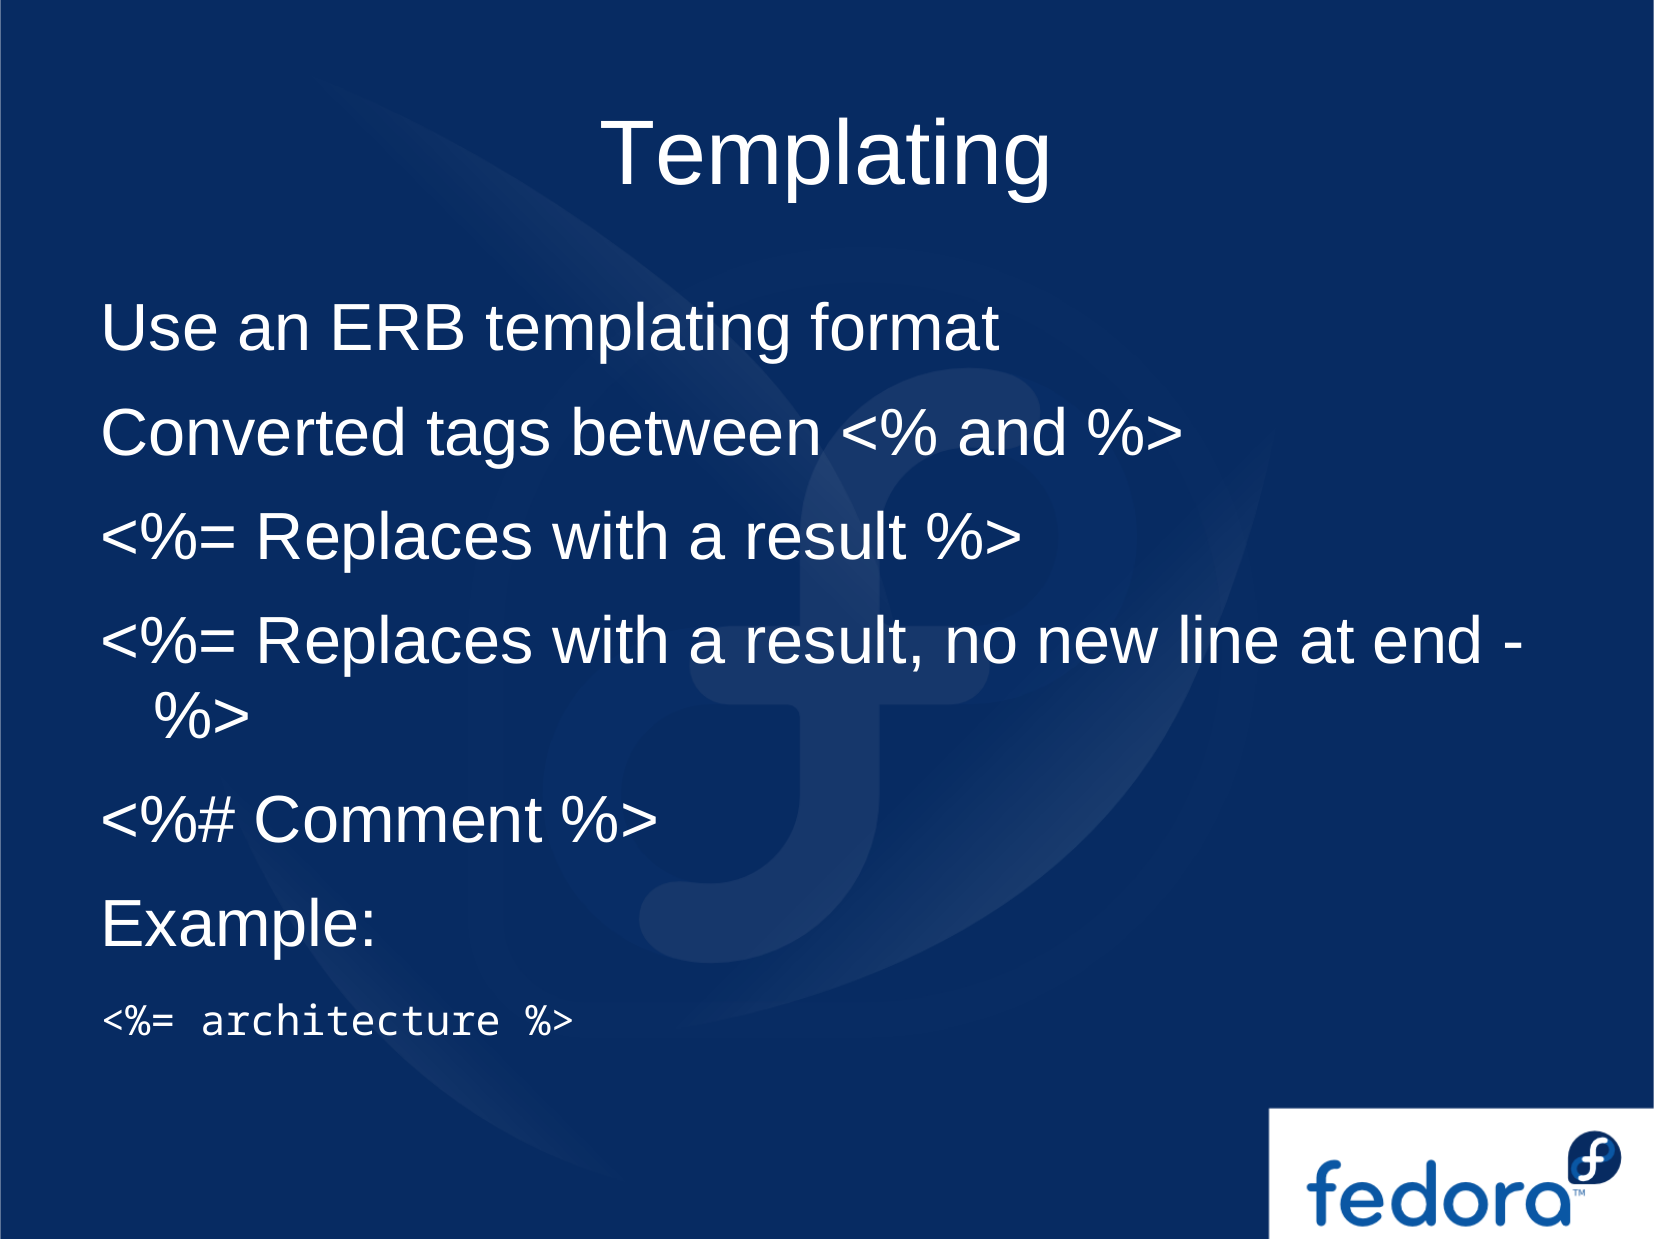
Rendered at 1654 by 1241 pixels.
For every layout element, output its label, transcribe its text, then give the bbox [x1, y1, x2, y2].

picture [0, 0, 1654, 1239]
list Use an ERB templating format Converted tags between <% and %> <%= Replaces with a result %> <%= Replaces with a result, no new line at end -%> <%# Comment %> Example: <%= architecture %> [82, 290, 1571, 1094]
title Templating [82, 56, 1571, 250]
